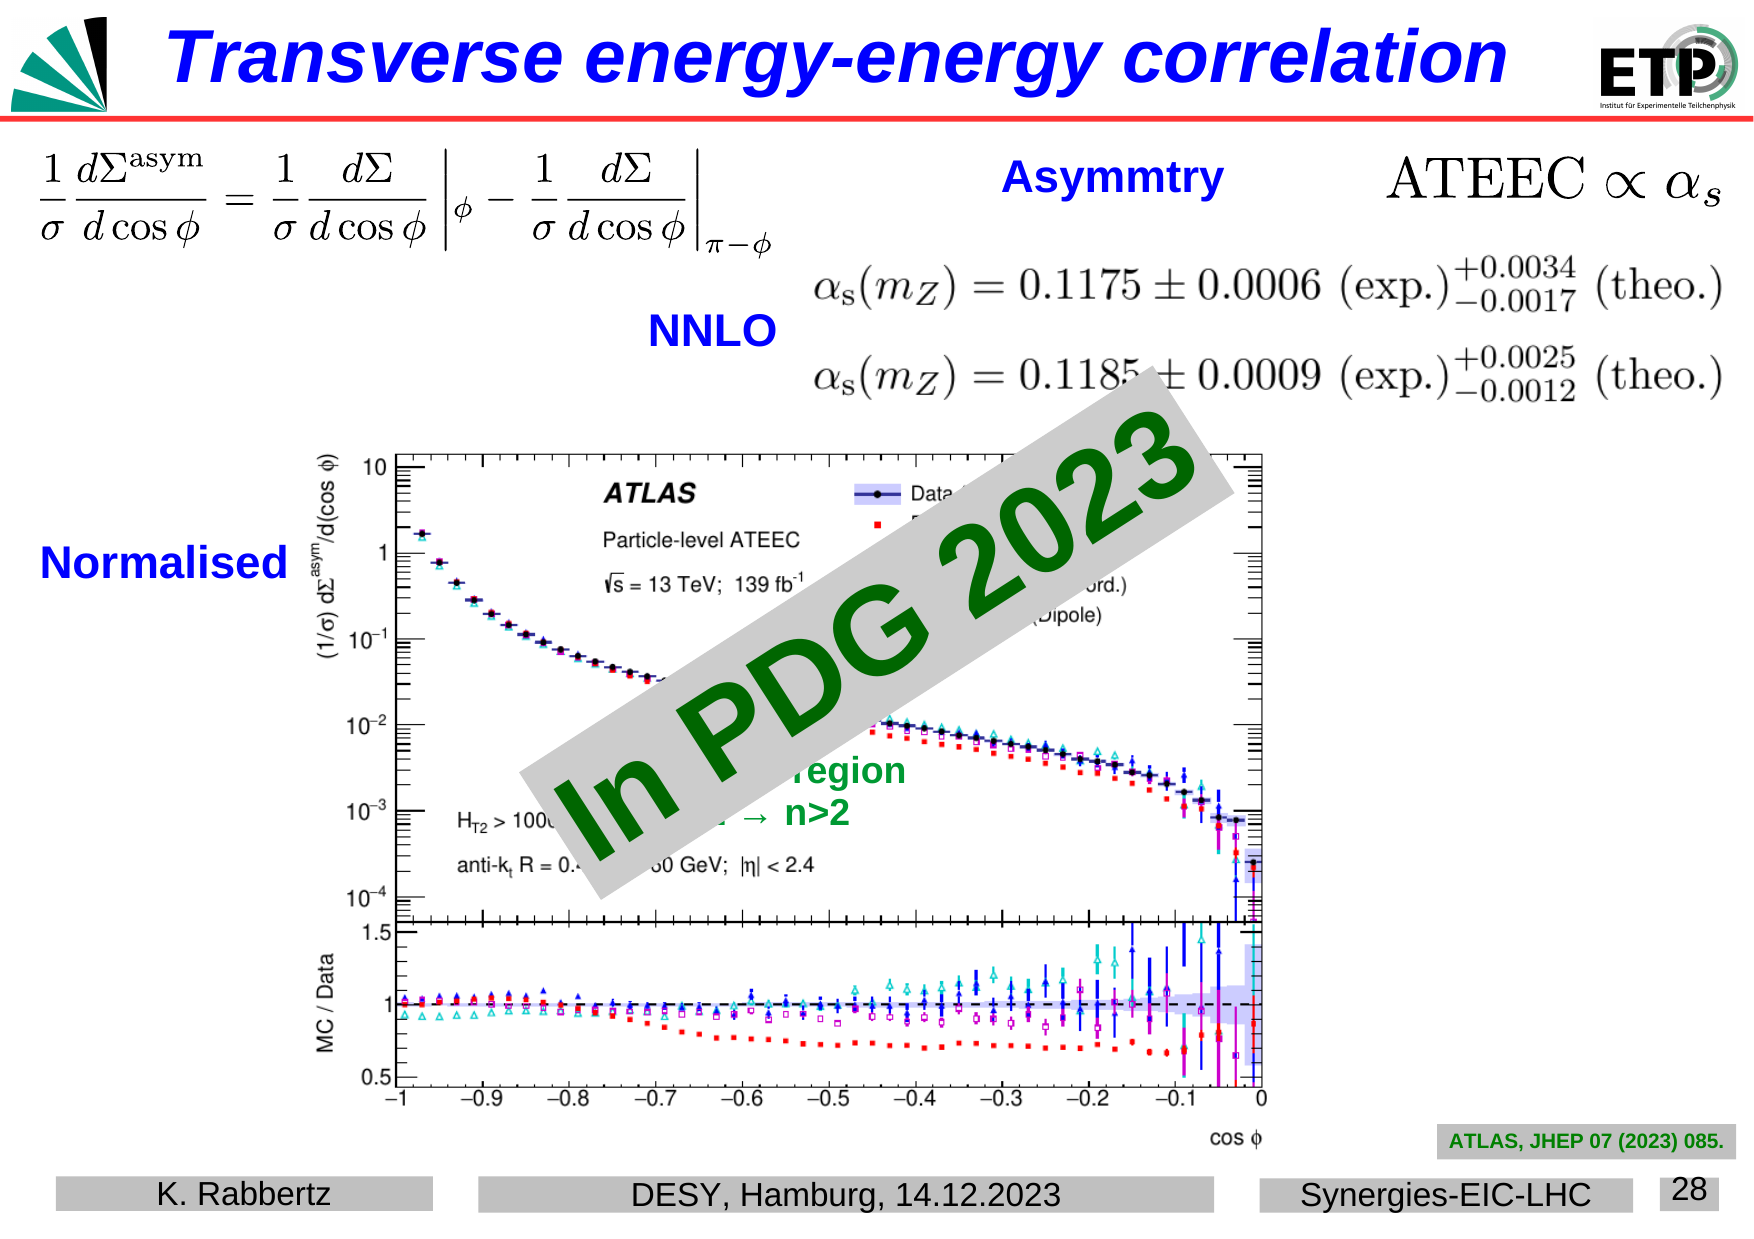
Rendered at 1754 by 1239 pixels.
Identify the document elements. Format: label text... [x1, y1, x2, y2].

text_box Asymmtry [989, 144, 1242, 208]
text_box ATLAS, JHEP 07 (2023) 085. [1437, 1124, 1737, 1160]
picture [11, 17, 107, 113]
text_box Normalised [27, 530, 321, 600]
text_box [1384, 155, 1724, 207]
text_box NNLO [636, 299, 790, 363]
picture [1593, 17, 1745, 112]
title Transverse energy-energy correlation [129, 0, 1545, 114]
text_box multijet region 2 → n>2 [696, 743, 920, 840]
picture [306, 446, 1277, 1160]
text_box In PDG 2023 [519, 365, 1235, 900]
picture [798, 240, 1743, 420]
text_box [40, 148, 772, 259]
